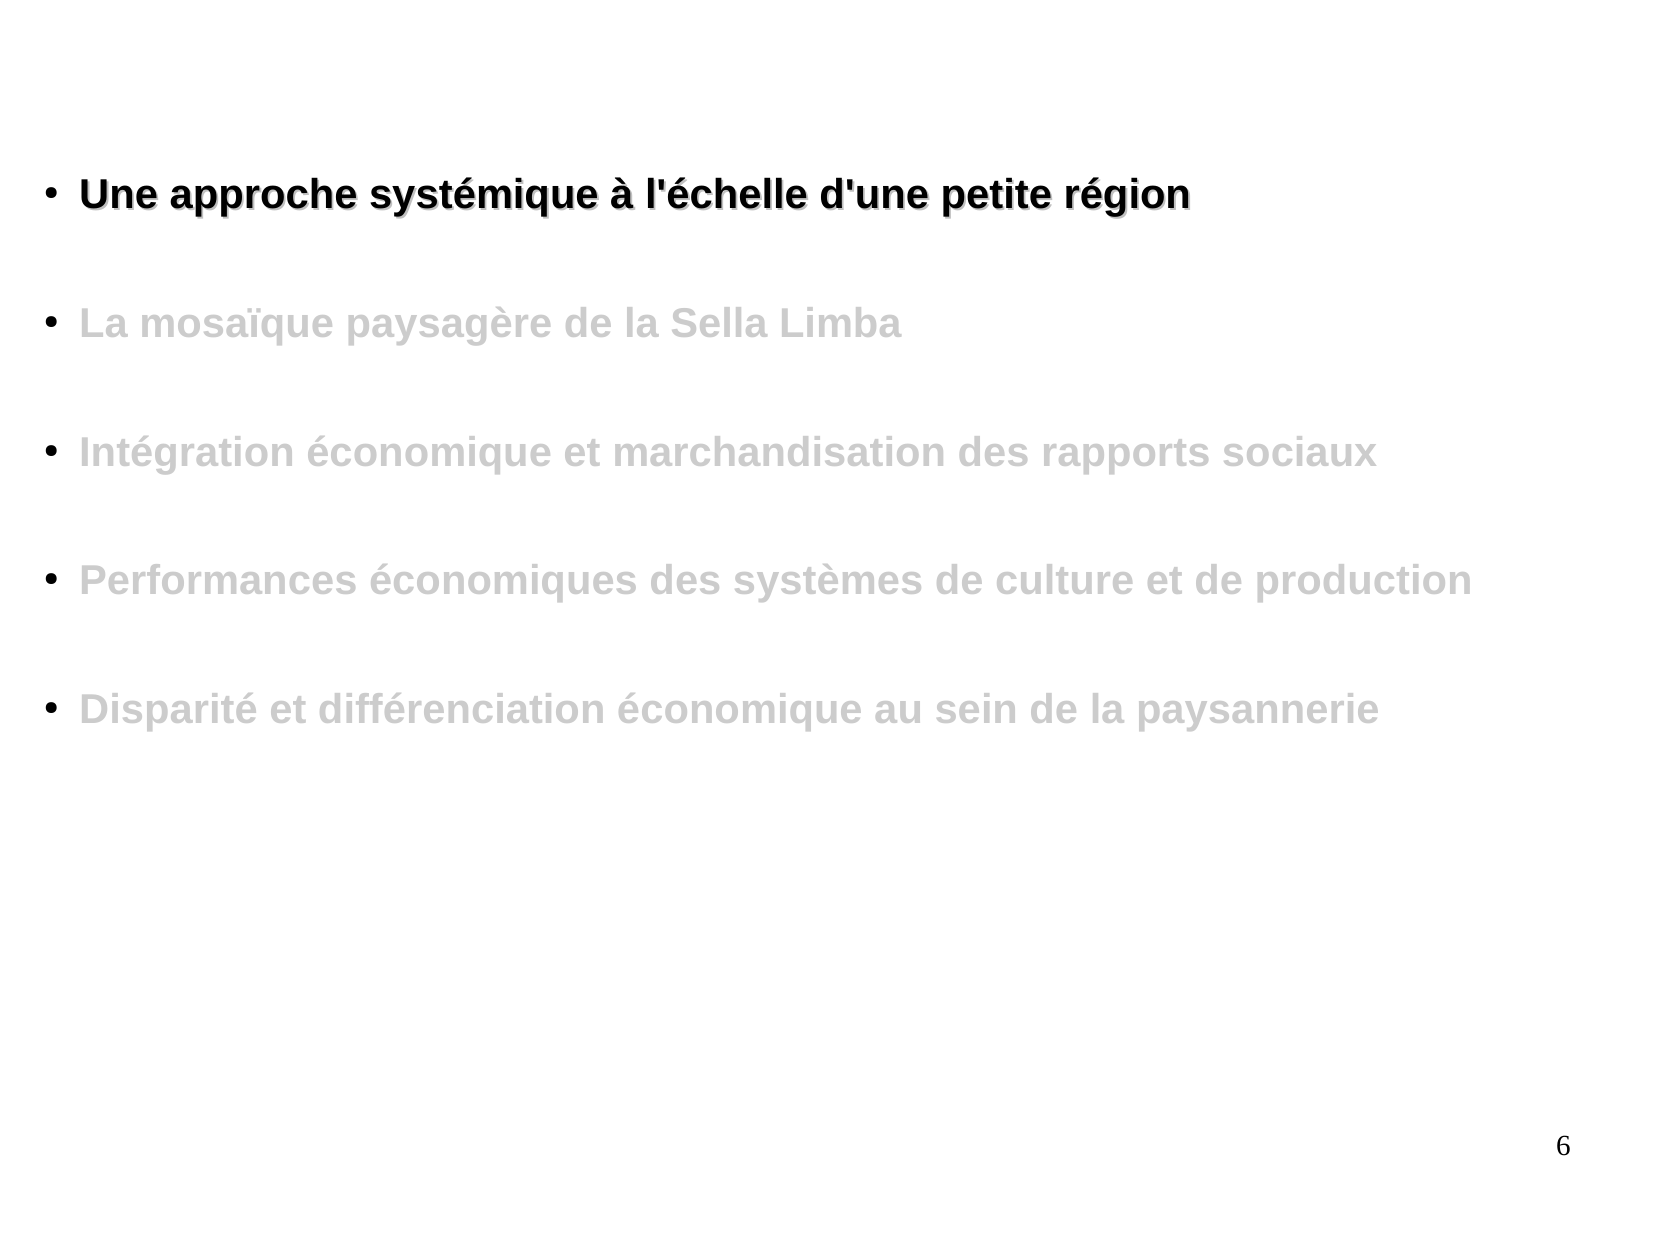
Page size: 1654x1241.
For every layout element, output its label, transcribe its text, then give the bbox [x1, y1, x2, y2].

text_box Une approche systémique à l'échelle d'une petite région La mosaïque paysagère de la Sella Limba Intégration économique et marchandisation des rapports sociaux Performances économiques des systèmes de culture et de production Disparité et différenciation économique au sein de la paysannerie [28, 35, 1654, 758]
